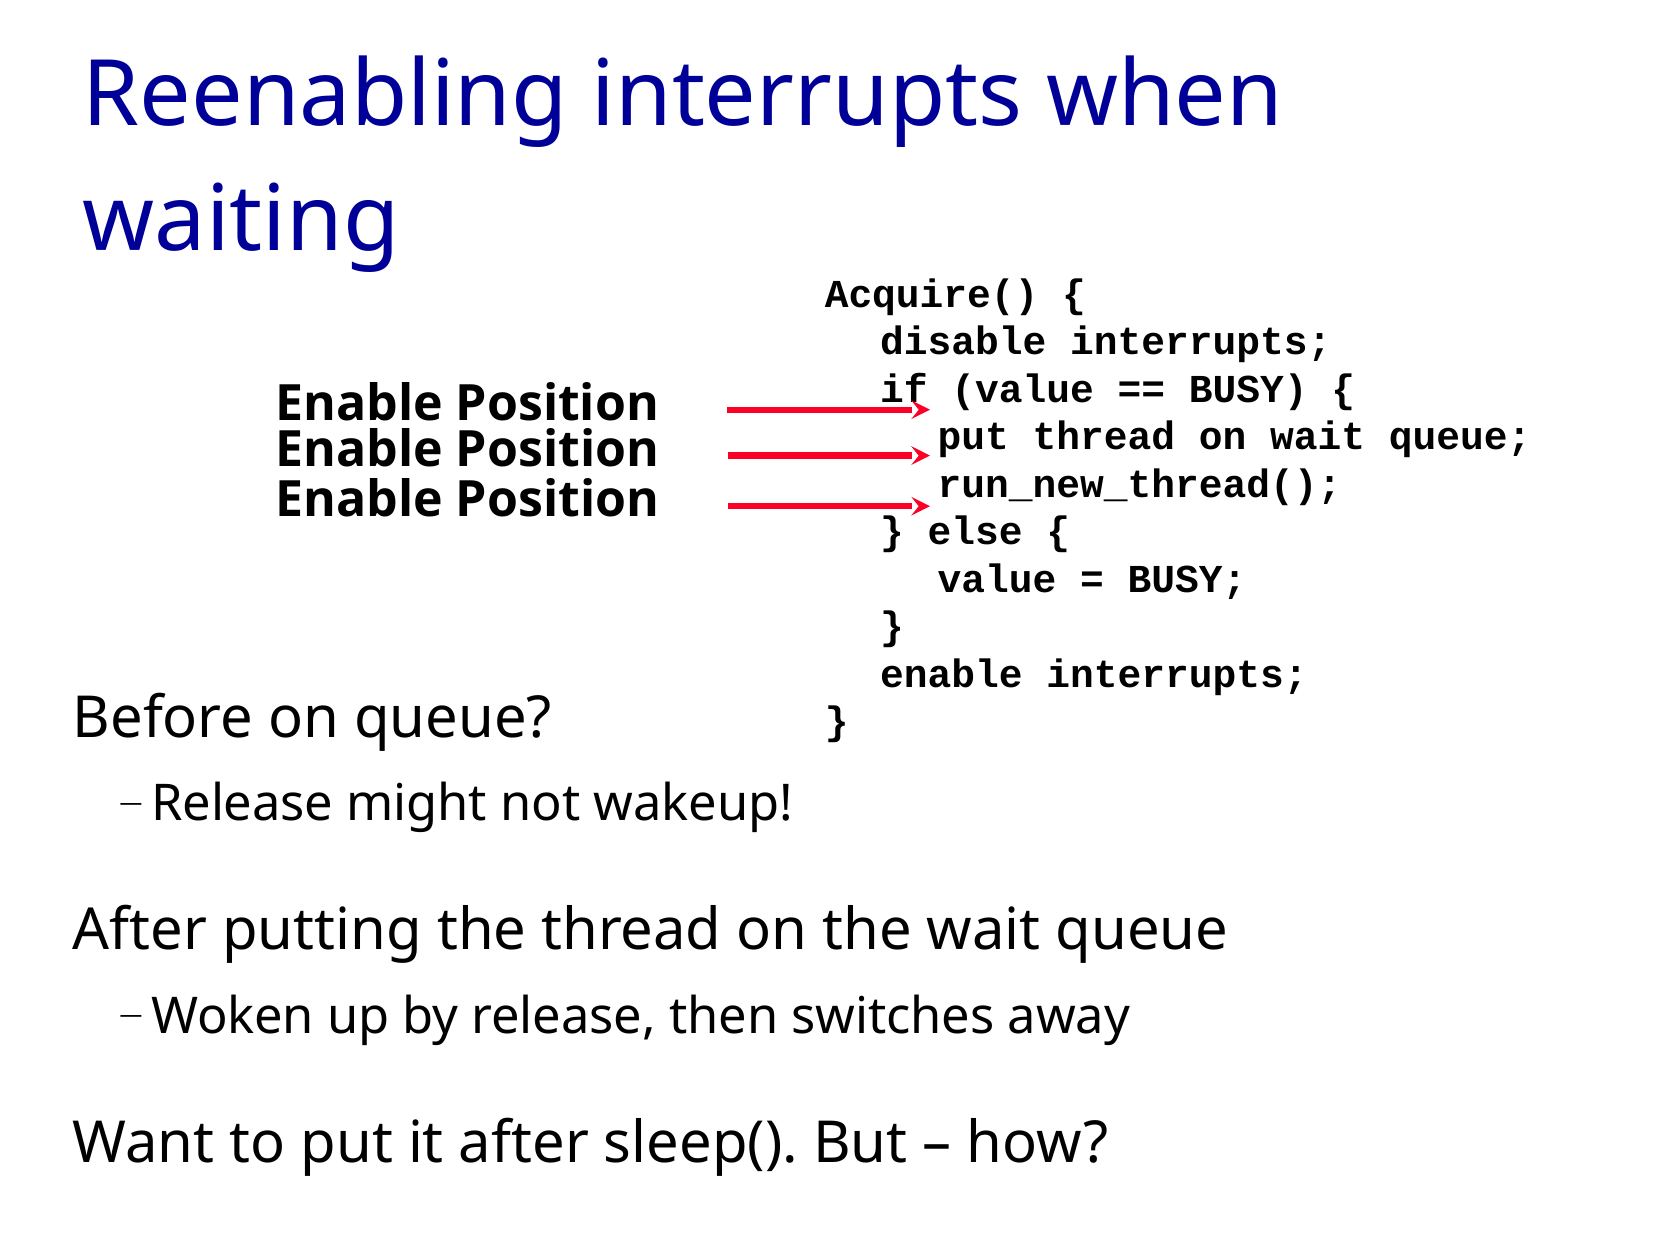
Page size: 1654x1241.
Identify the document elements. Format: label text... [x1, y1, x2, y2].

text_box Enable Position [260, 362, 674, 408]
title Reenabling interrupts when waiting [82, 102, 1571, 204]
text_box Acquire() { disable interrupts; if (value == BUSY) { put thread on wait queue; run_new_thread(); } else { value = BUSY; } enable interrupts; } [810, 260, 1639, 750]
text_box Enable Position [260, 408, 674, 459]
list Before on queue? Release might not wakeup! After putting the thread on the wait queue Woken up by release, then switches away Want to put it after sleep(). But – how? [41, 675, 1613, 1185]
text_box Enable Position [260, 459, 674, 535]
